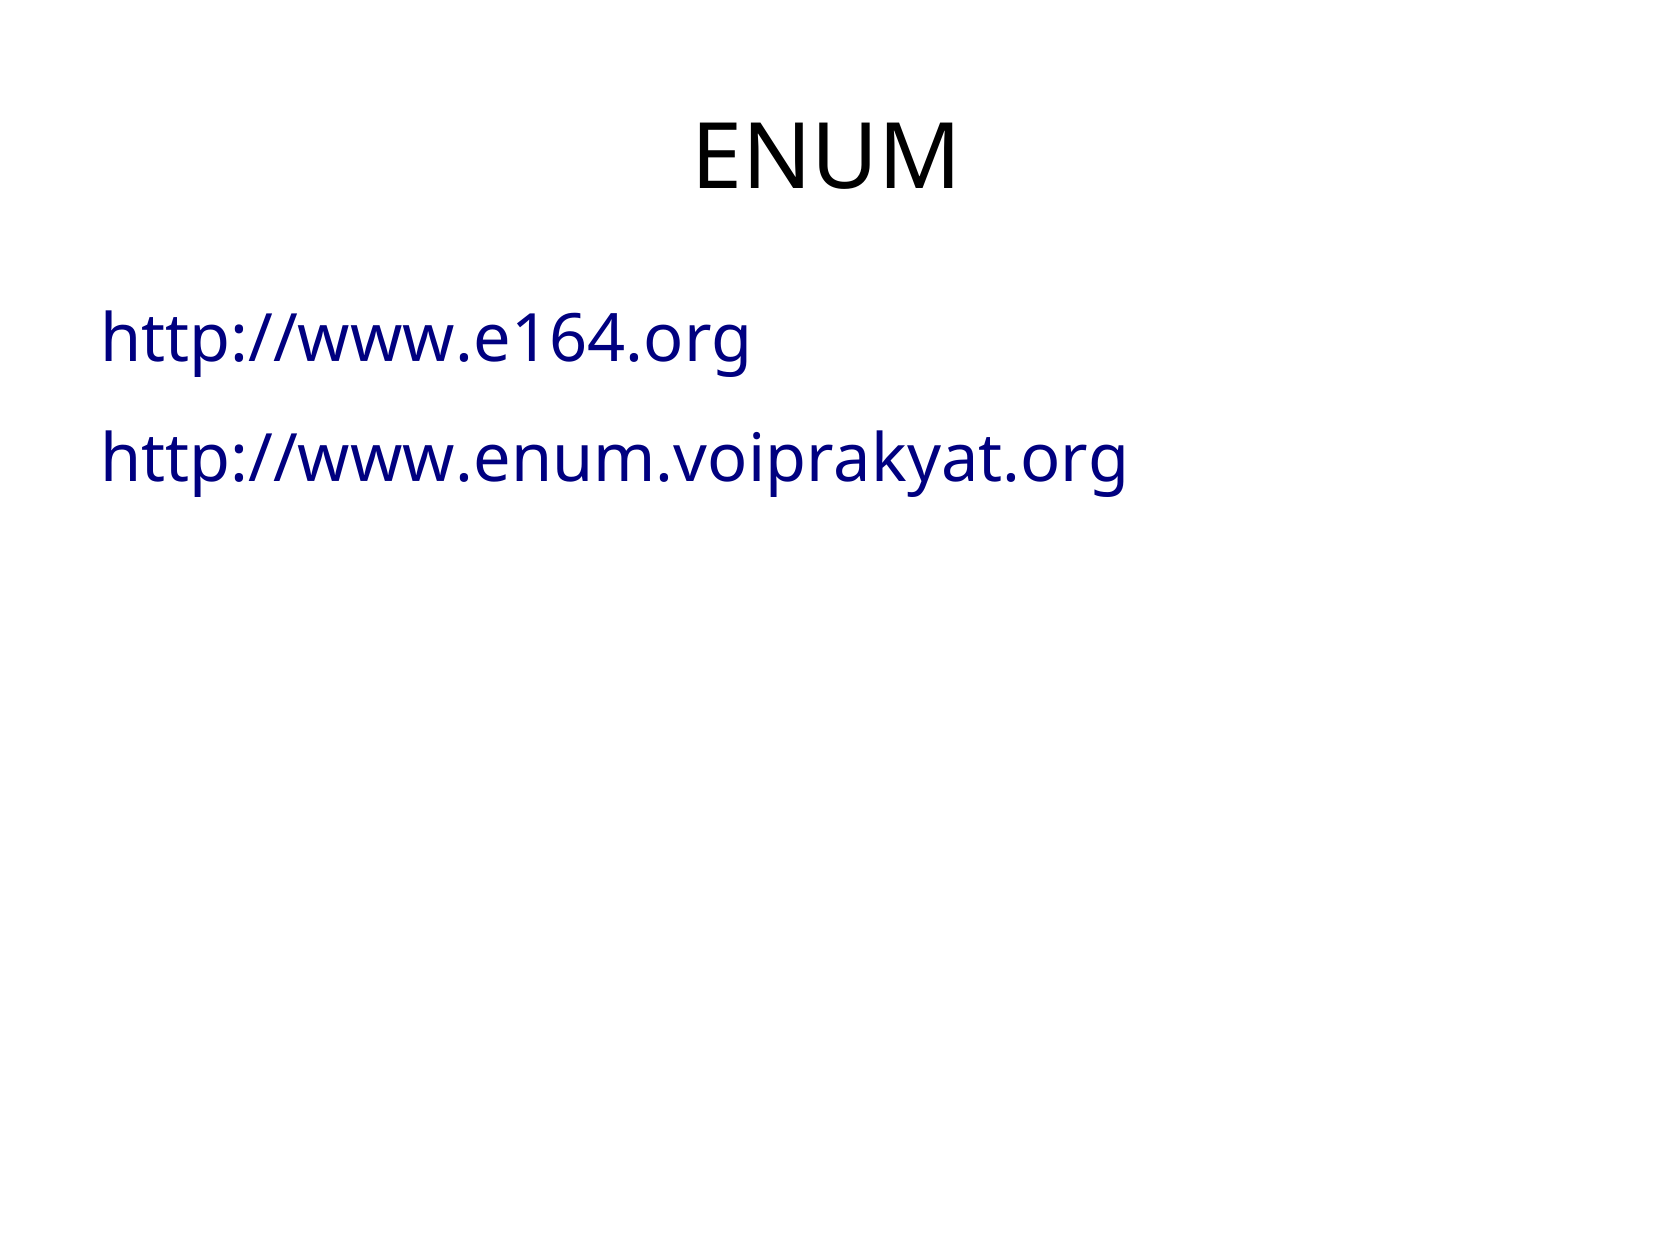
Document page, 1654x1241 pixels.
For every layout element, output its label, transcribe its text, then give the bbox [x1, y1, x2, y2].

list http://www.e164.org http://www.enum.voiprakyat.org [82, 290, 1571, 1109]
title ENUM [82, 49, 1571, 257]
